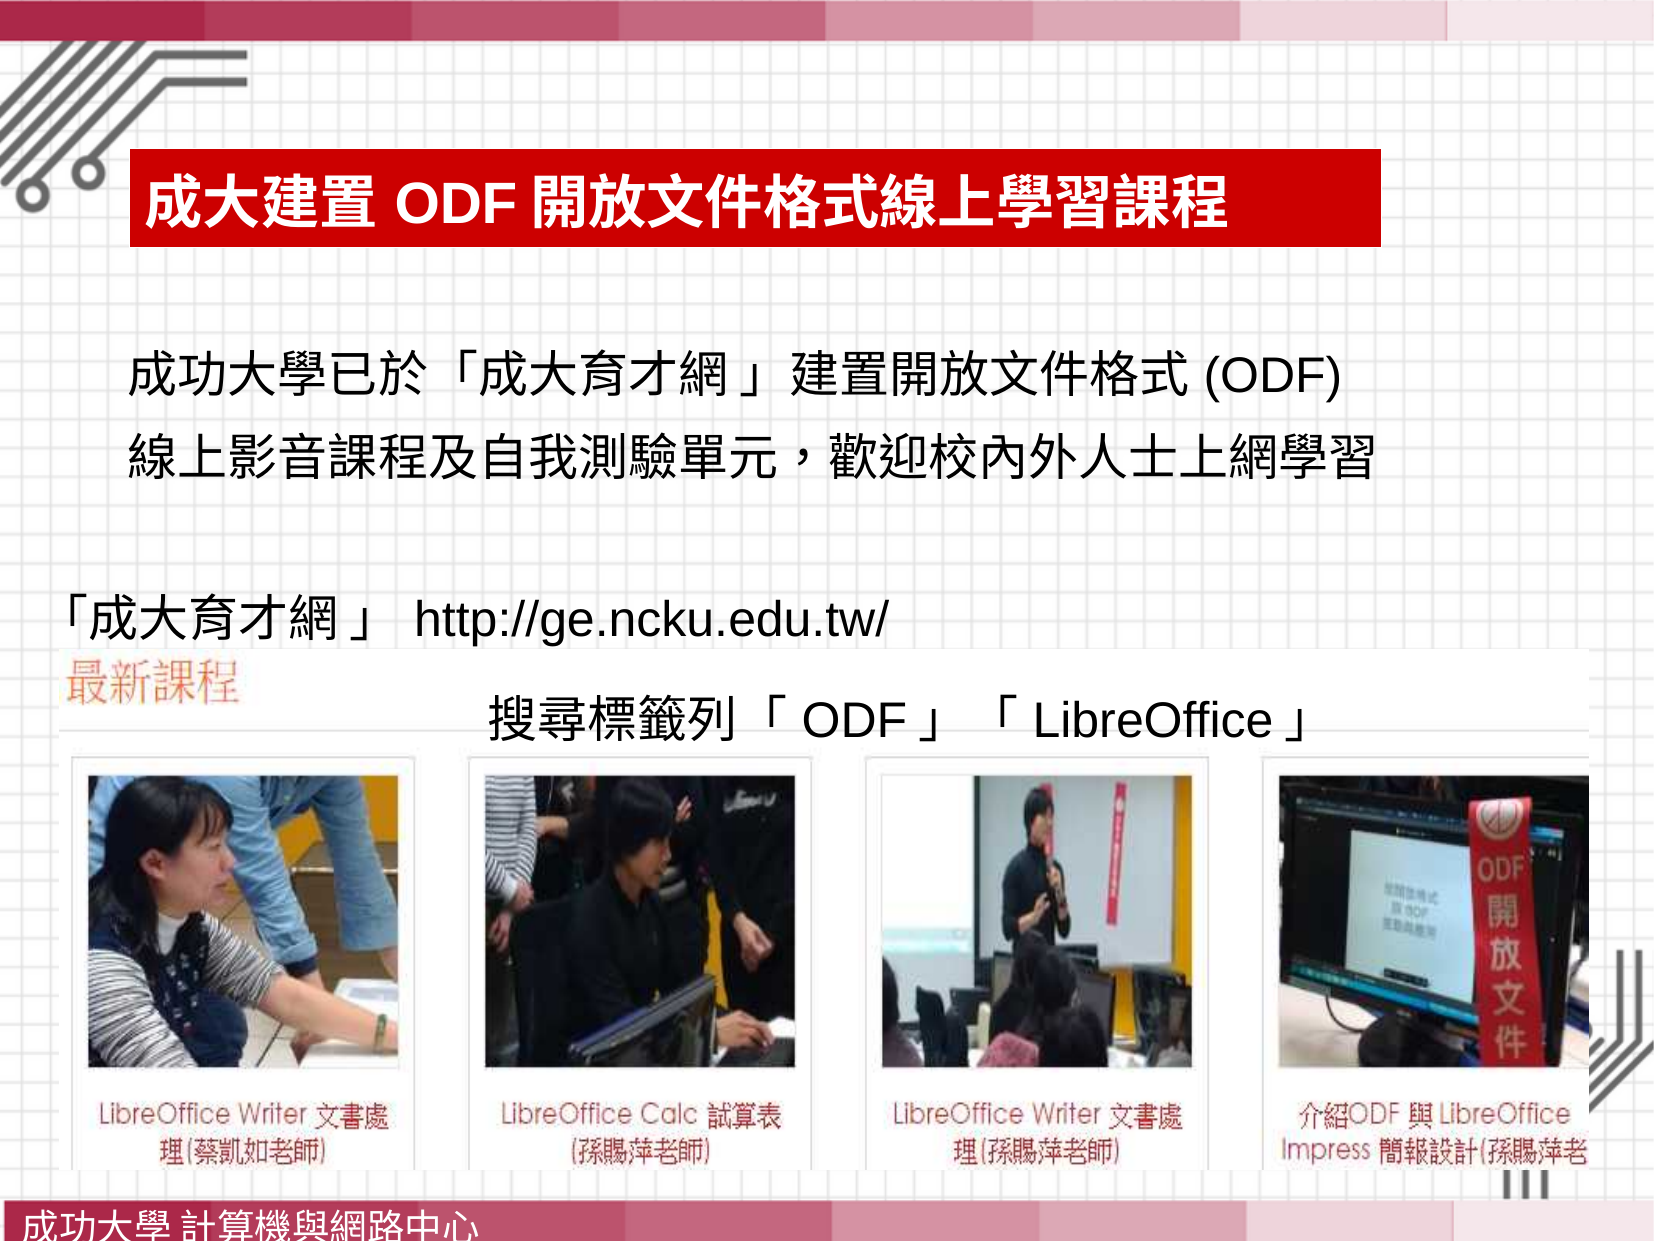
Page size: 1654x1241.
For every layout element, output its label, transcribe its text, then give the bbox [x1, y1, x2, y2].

text_box 成大建置ODF開放文件格式線上學習課程 [129, 148, 1382, 237]
text_box 「成大育才網 」http://ge.ncku.edu.tw/ [23, 559, 921, 638]
picture [0, 0, 1654, 1241]
text_box 成功大學已於「成大育才網 」建置開放文件格式(ODF) 線上影音課程及自我測驗單元，歡迎校內外人士上網學習 [113, 315, 1571, 530]
text_box 成功大學 計算機與網路中心 [6, 1190, 497, 1241]
text_box 搜尋標籤列「ODF」「LibreOffice」 [472, 661, 1424, 740]
